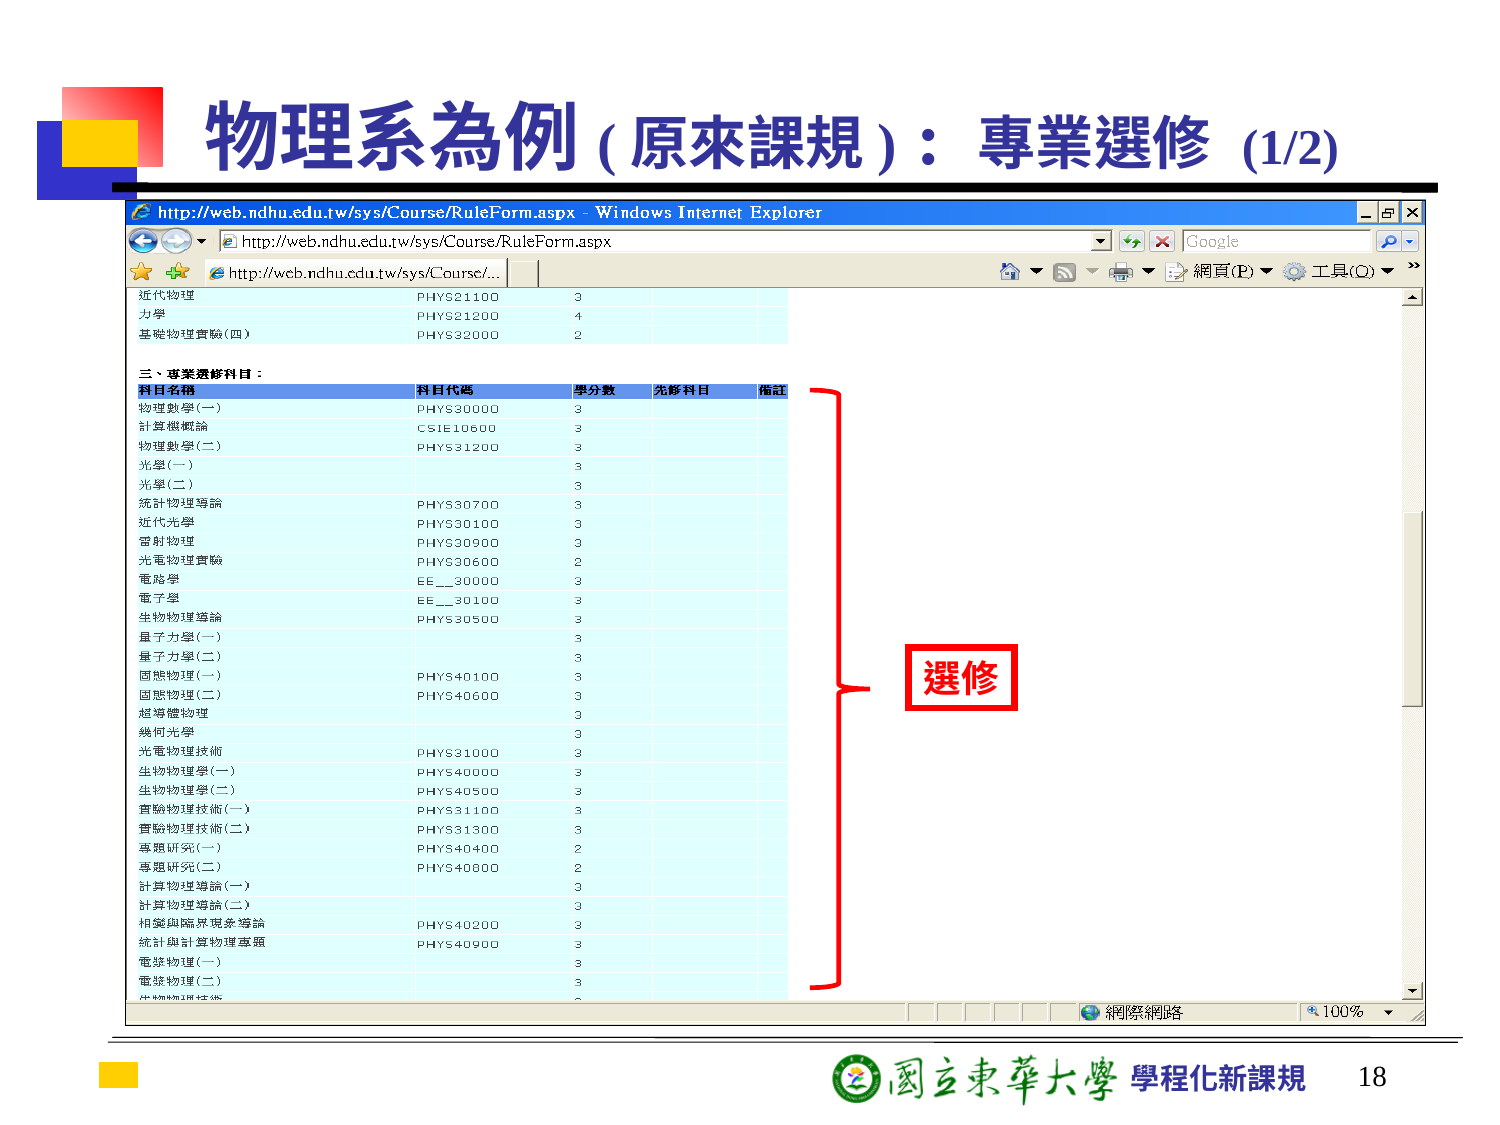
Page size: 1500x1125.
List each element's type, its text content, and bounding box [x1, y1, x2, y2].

picture [125, 200, 1426, 1026]
text_box 18 [1342, 1050, 1468, 1101]
text_box 選修 [908, 647, 1015, 709]
title 物理系為例(原來課規) : 專業選修 (1/2) [174, 75, 1369, 188]
